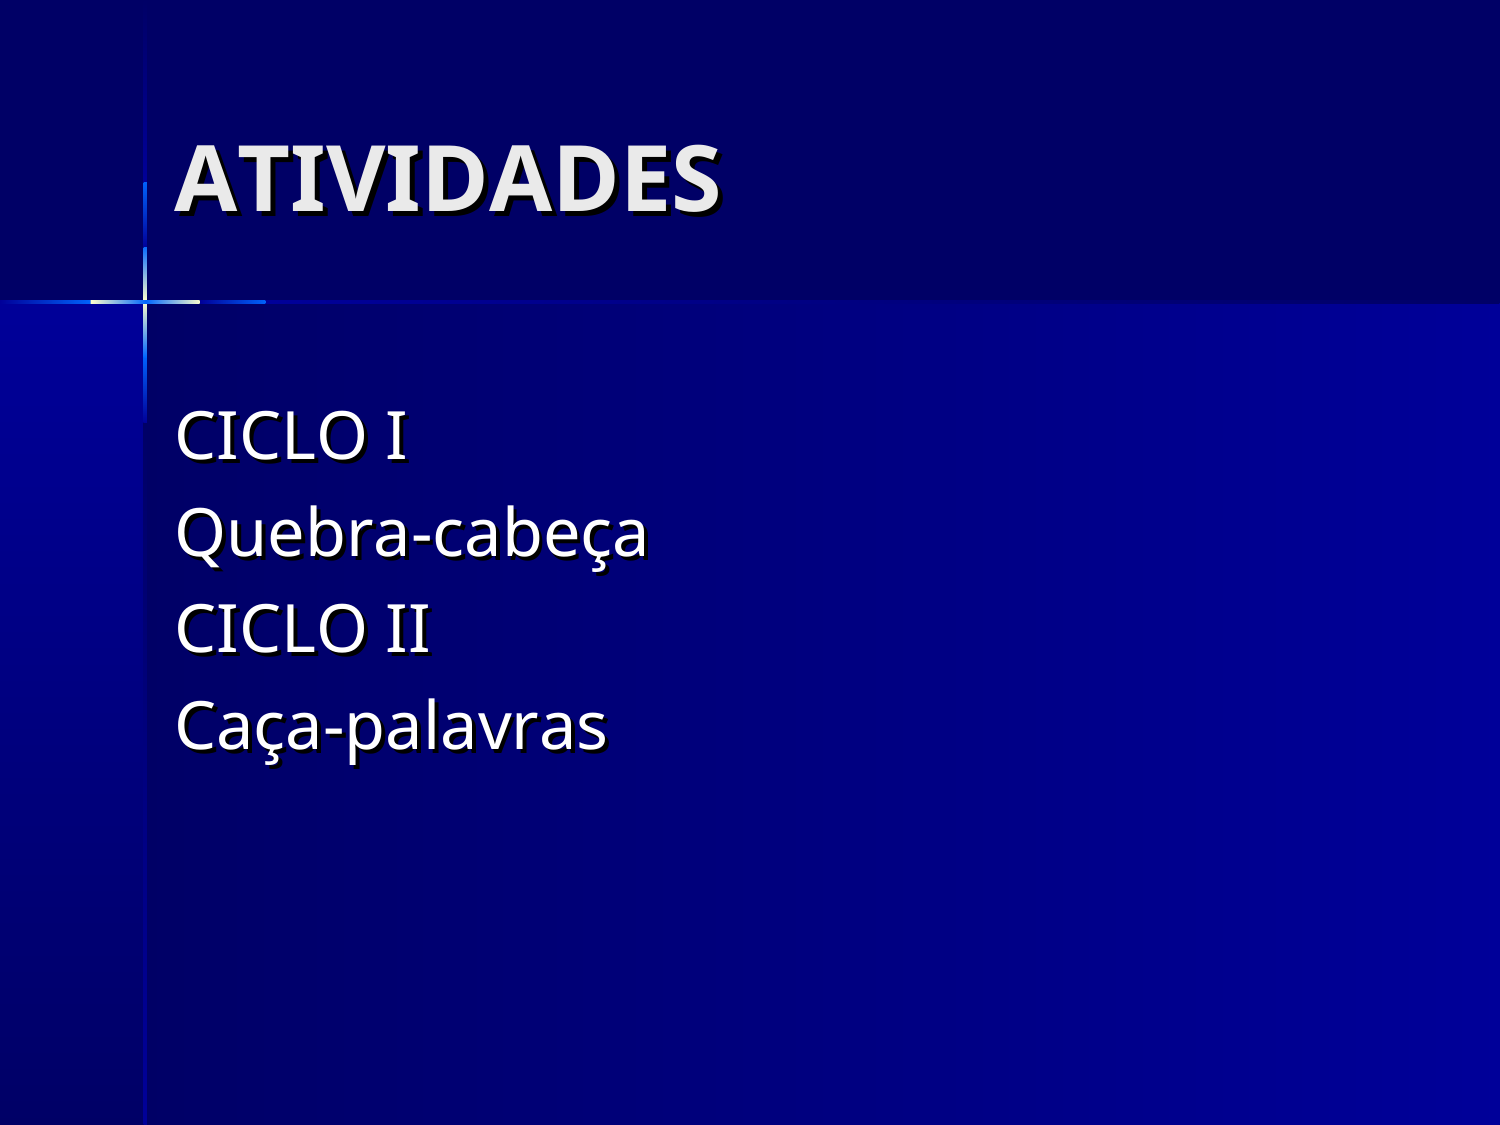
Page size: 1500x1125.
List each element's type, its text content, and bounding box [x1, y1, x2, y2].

title ATIVIDADES [159, 54, 1435, 296]
text_box CICLO I Quebra-cabeça CICLO II Caça-palavras [159, 385, 1122, 964]
